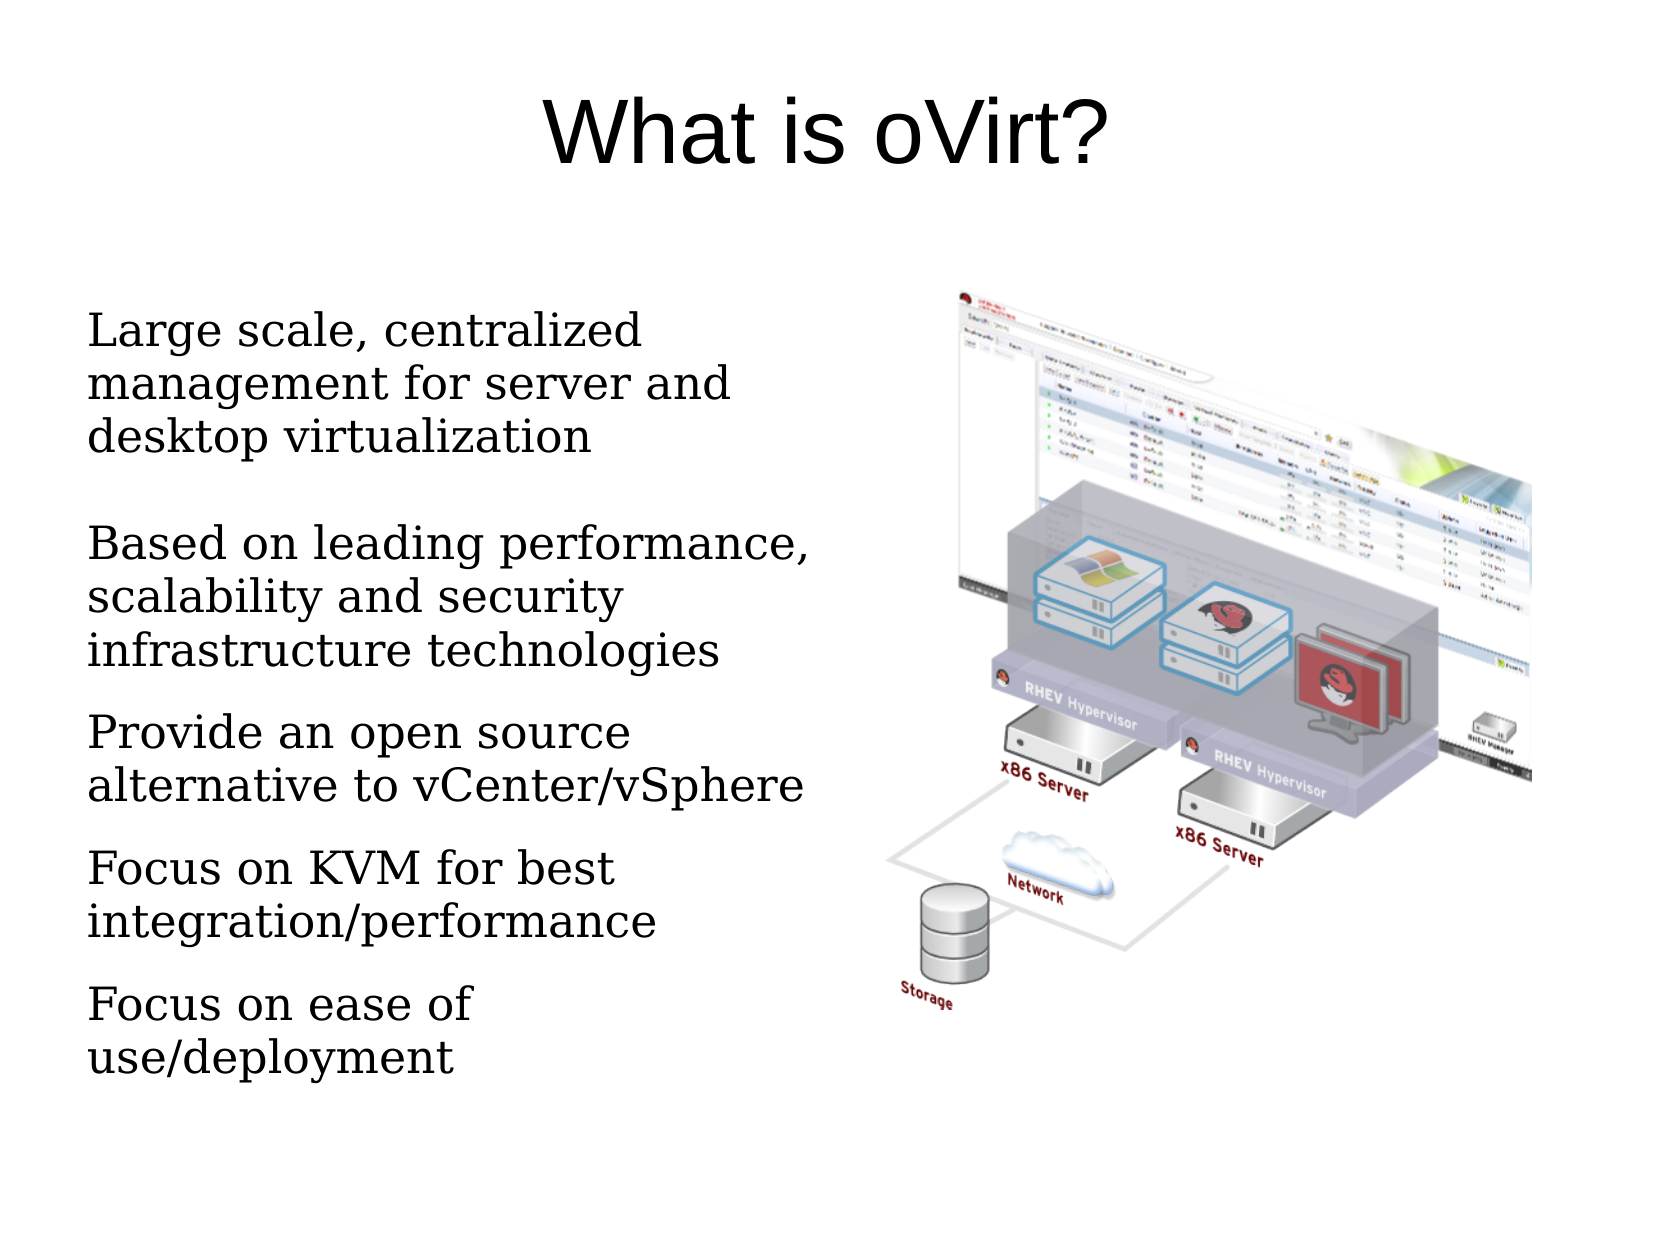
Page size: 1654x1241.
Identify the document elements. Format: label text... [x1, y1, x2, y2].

title What is oVirt? [82, 37, 1571, 226]
picture [885, 290, 1532, 1010]
list Large scale, centralized management for server and desktop virtualization Based on leading performance, scalability and security infrastructure technologies Provide an open source alternative to vCenter/vSphere Focus on KVM for best integration/performance Focus on ease of use/deployment [86, 303, 814, 1168]
